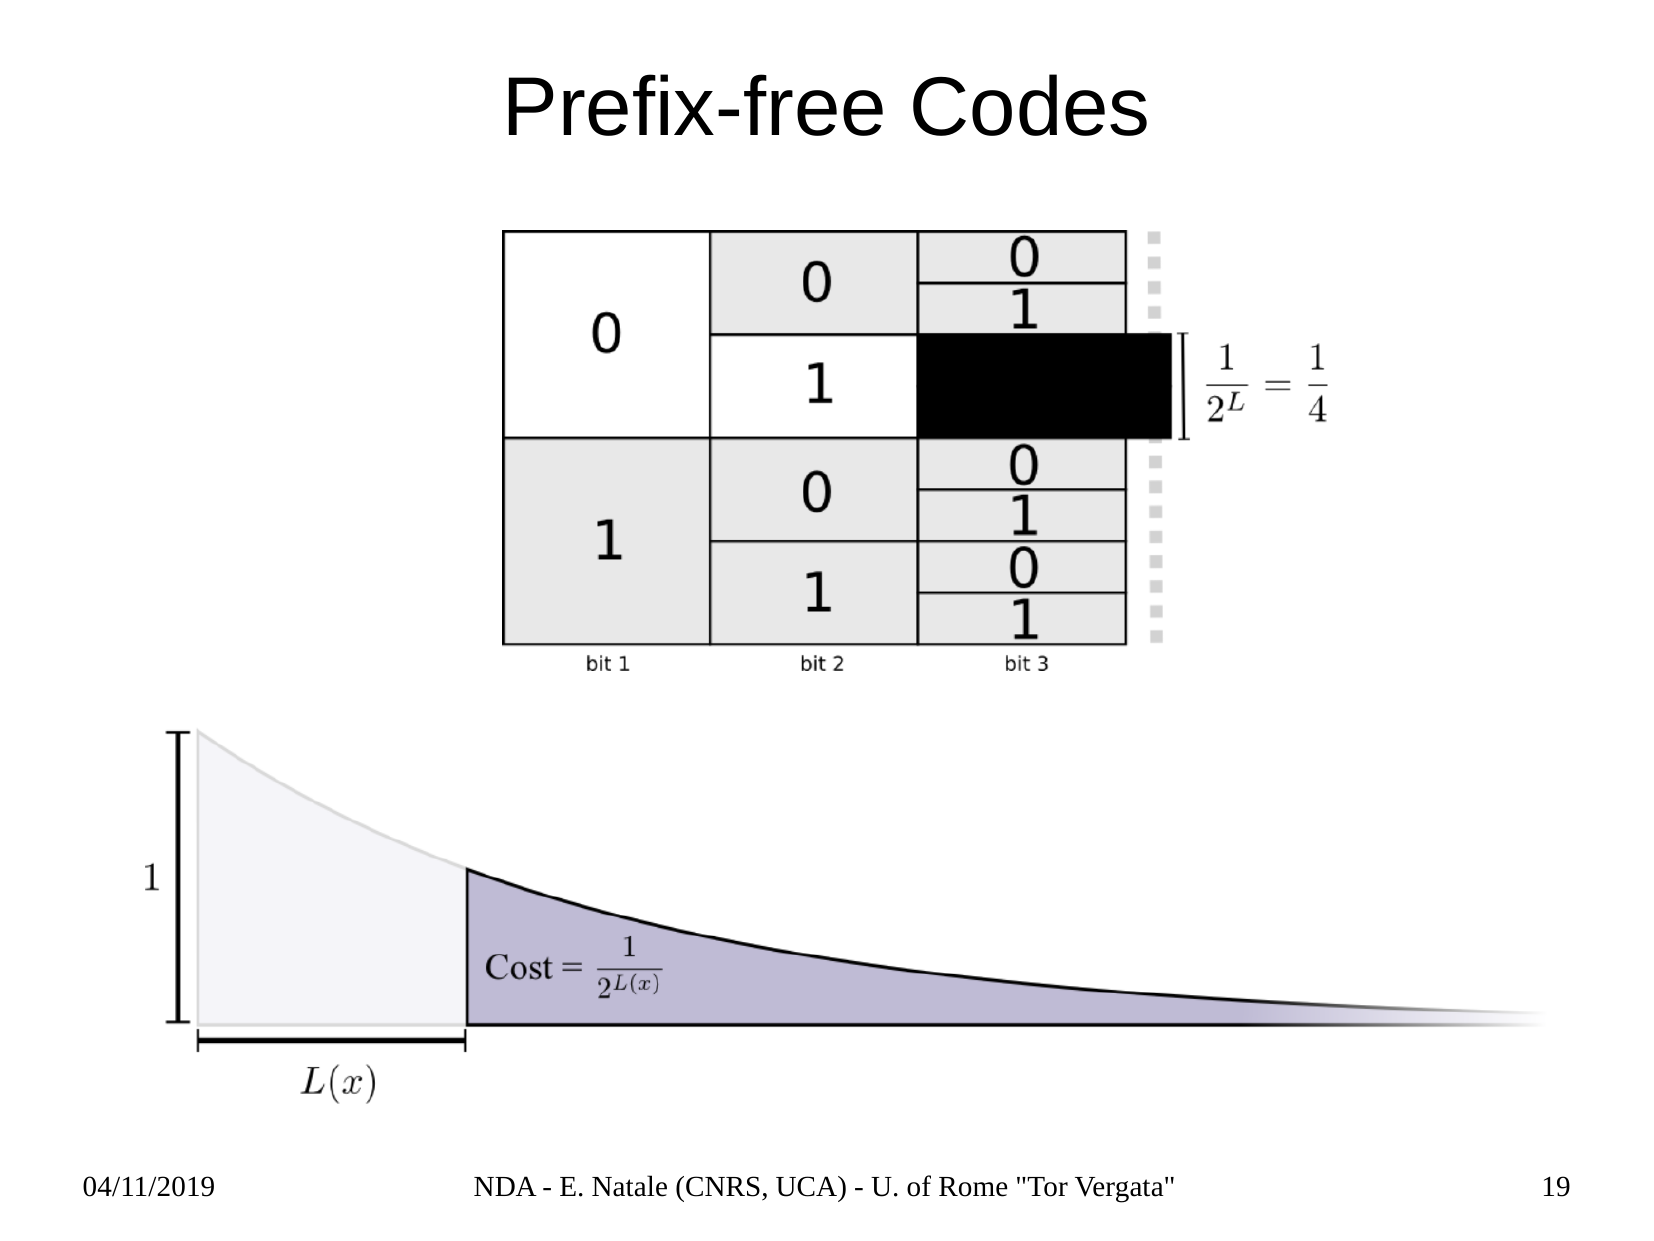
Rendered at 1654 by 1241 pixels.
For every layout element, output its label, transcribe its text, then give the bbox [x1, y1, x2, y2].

picture [122, 706, 1576, 1126]
title Prefix-free Codes [82, 49, 1571, 165]
picture [483, 210, 1346, 692]
